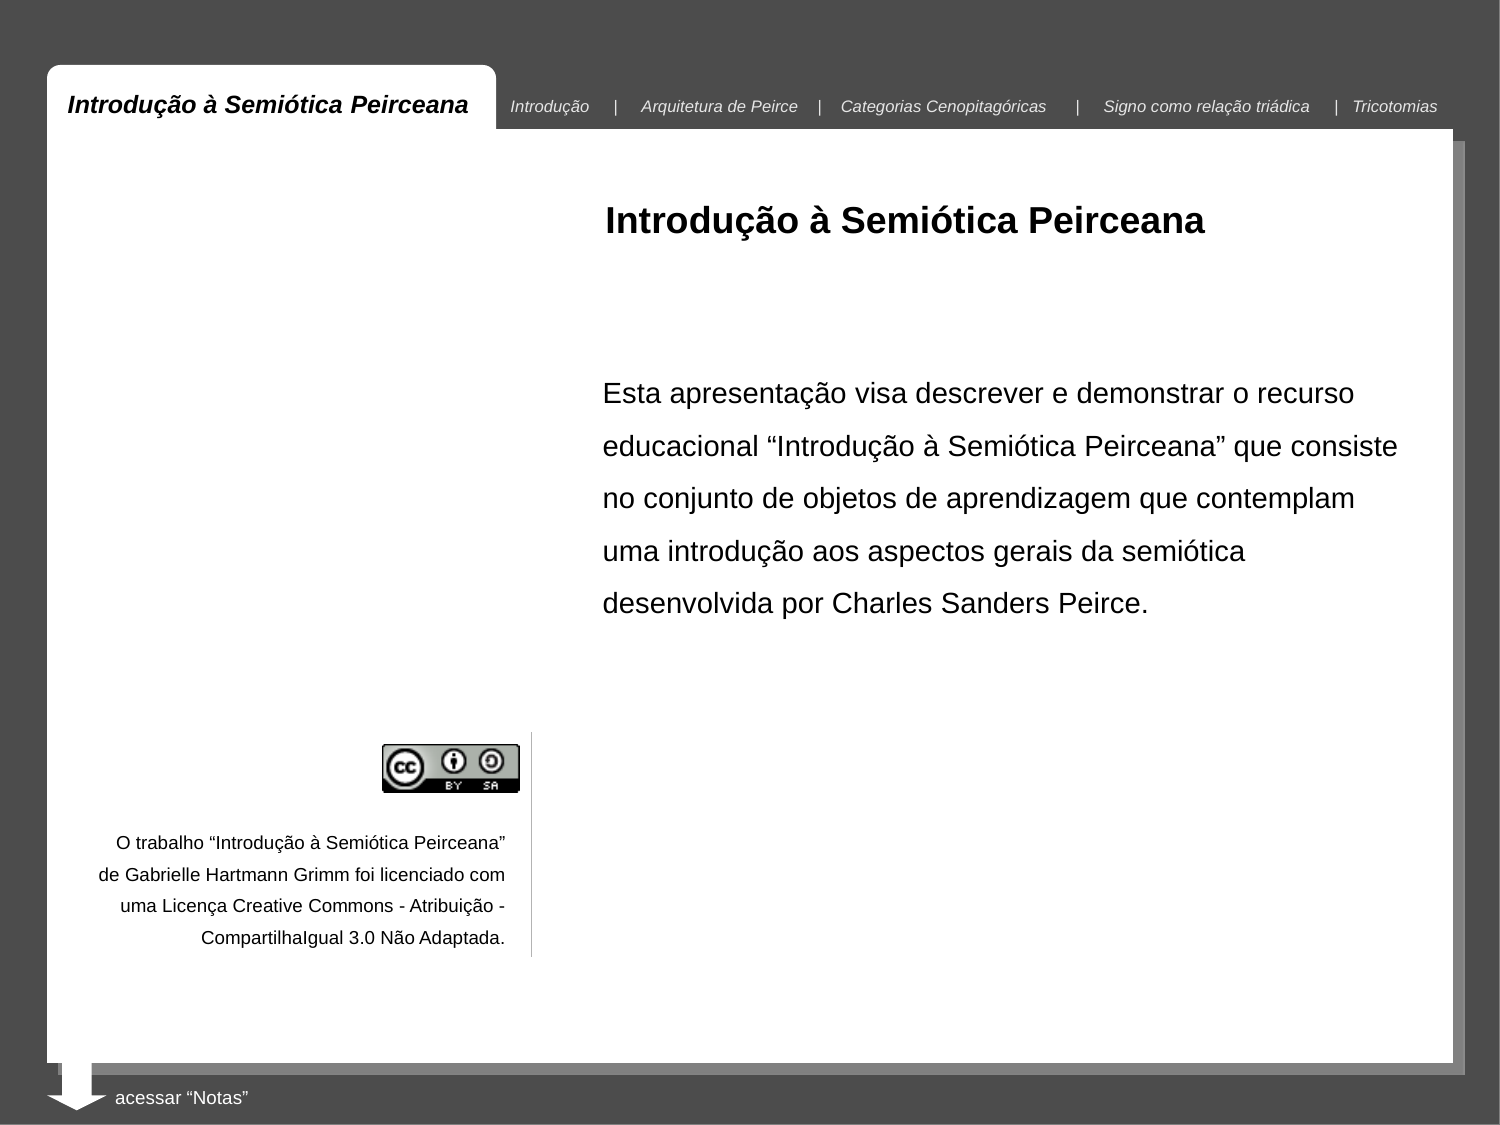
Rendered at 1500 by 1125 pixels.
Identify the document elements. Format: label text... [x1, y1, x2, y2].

text_box Introdução à Semiótica Peirceana [590, 188, 1382, 248]
text_box O trabalho “Introdução à Semiótica Peirceana” de Gabrielle Hartmann Grimm foi licenciado com uma Licença Creative Commons - Atribuição - CompartilhaIgual 3.0 Não Adaptada. [82, 814, 520, 945]
text_box [47, 1051, 100, 1111]
picture [382, 744, 520, 793]
text_box acessar “Notas” [100, 1080, 278, 1116]
text_box Esta apresentação visa descrever e demonstrar o recurso educacional “Introdução à Semiótica Peirceana” que consiste no conjunto de objetos de aprendizagem que contemplam uma introdução aos aspectos gerais da semiótica desenvolvida por Charles Sanders Peirce. [587, 349, 1418, 665]
